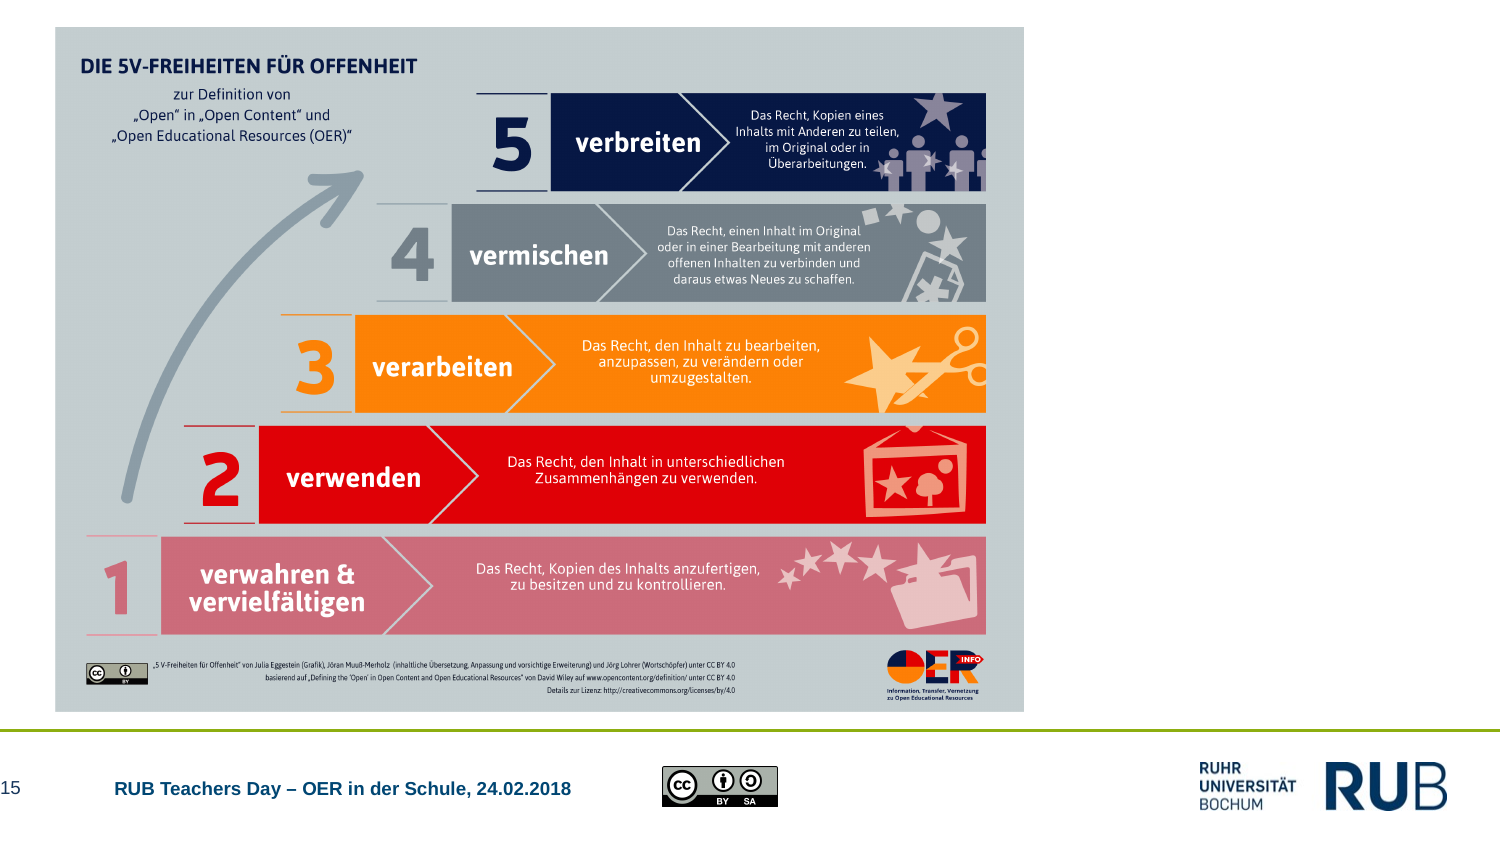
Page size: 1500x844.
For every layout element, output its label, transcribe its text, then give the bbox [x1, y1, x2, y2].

text_box 15 [0, 764, 85, 810]
picture [55, 27, 1024, 712]
text_box RUB Teachers Day – OER in der Schule, 24.02.2018 [114, 776, 948, 822]
picture [662, 766, 778, 808]
